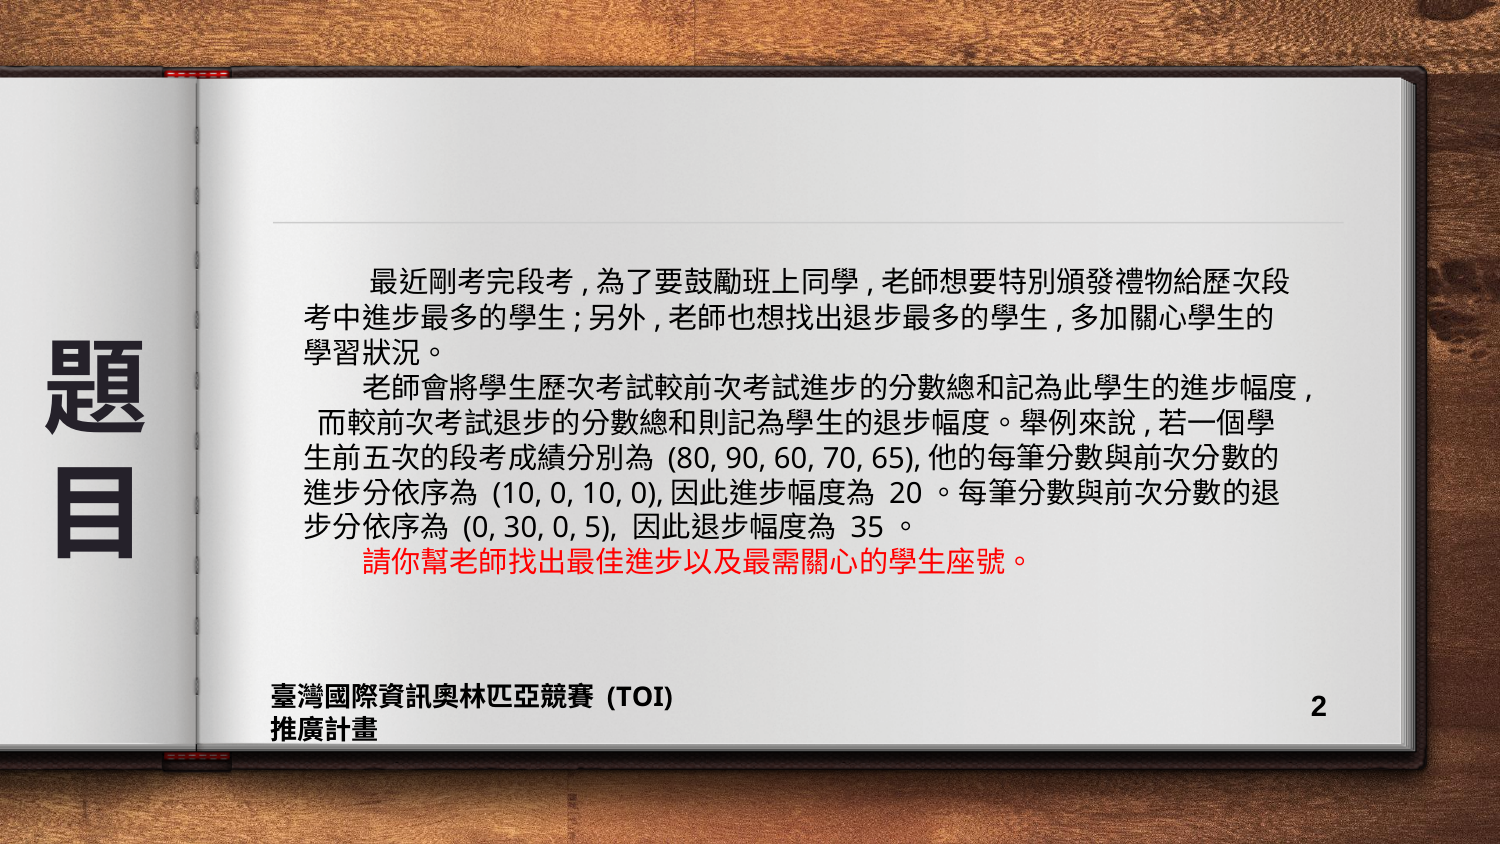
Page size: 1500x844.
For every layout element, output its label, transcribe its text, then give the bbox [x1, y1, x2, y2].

text_box 最近剛考完段考,為了要鼓勵班上同學,老師想要特別頒發禮物給歷次段考中進步最多的學生;另外,老師也想找出退步最多的學生,多加關心學生的學習狀況。 老師會將學生歷次考試較前次考試進步的分數總和記為此學生的進步幅度, 而較前次考試退步的分數總和則記為學生的退步幅度。舉例來說,若一個學生前五次的段考成績分別為 (80, 90, 60, 70, 65),他的每筆分數與前次分數的進步分依序為 (10, 0, 10, 0),因此進步幅度為 20。每筆分數與前次分數的退步分依序為 (0, 30, 0, 5), 因此退步幅度為 35。 請你幫老師找出最佳進步以及最需關心的學生座號。 [288, 252, 1315, 690]
text_box [1295, 672, 1386, 737]
text_box 題 目 [28, 306, 210, 552]
